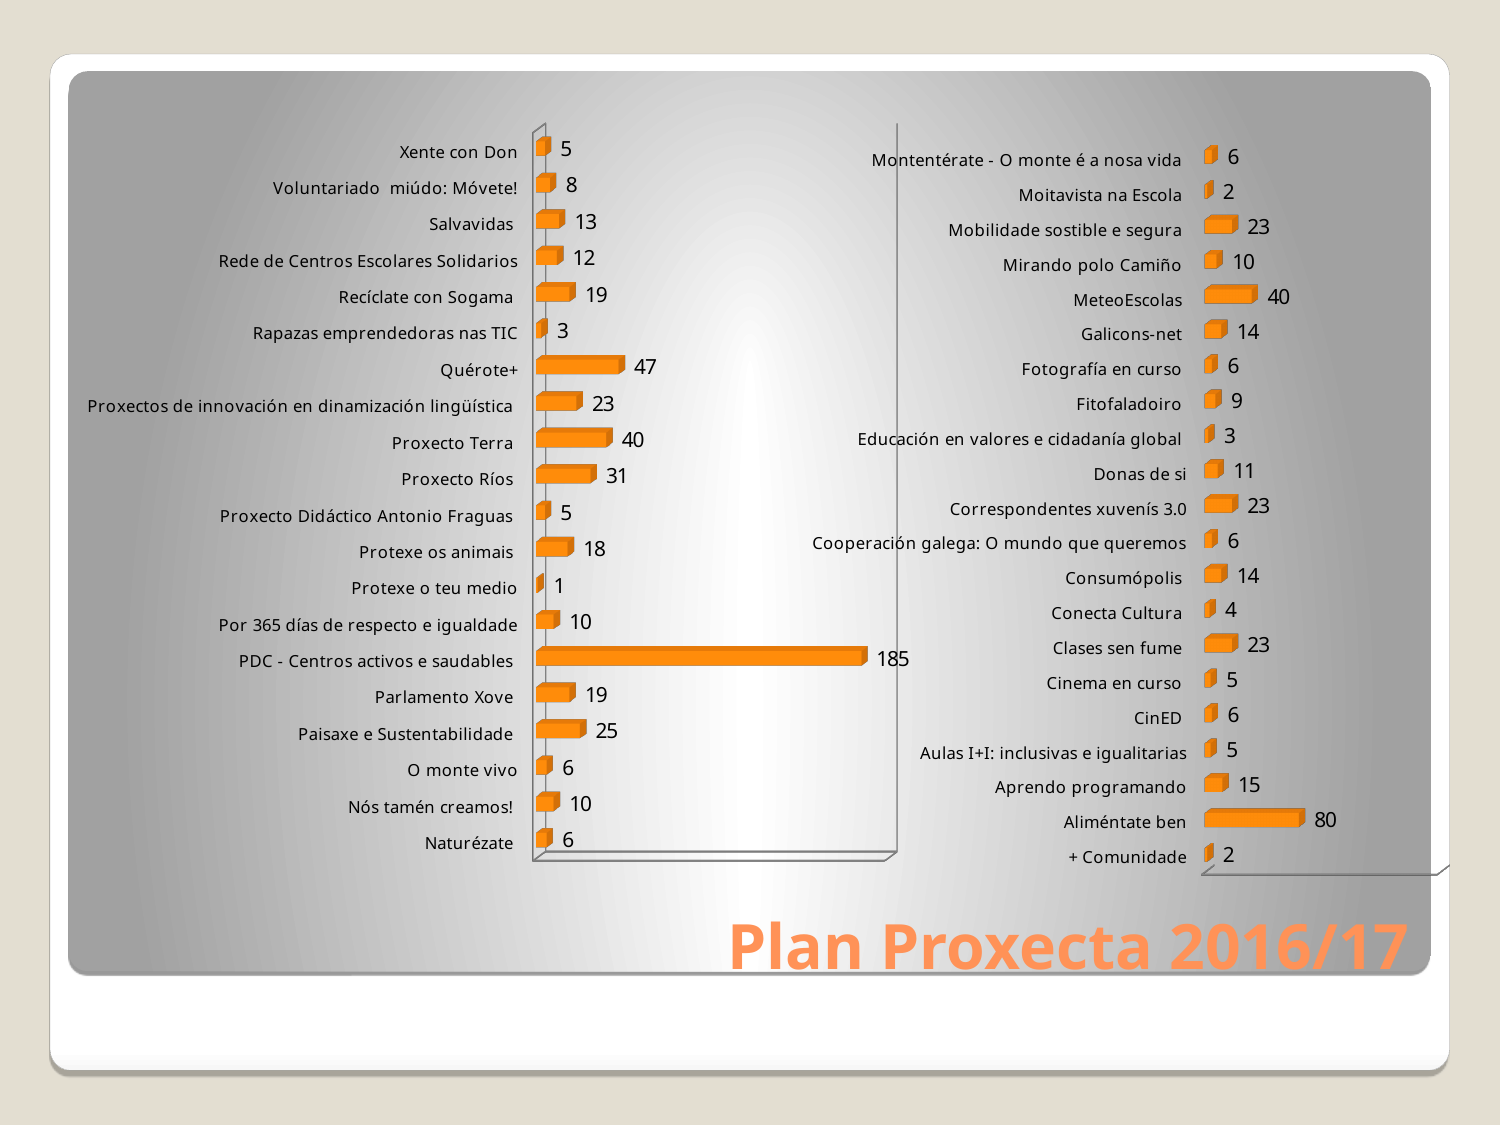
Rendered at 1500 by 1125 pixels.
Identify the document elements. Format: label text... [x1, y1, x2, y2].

chart [70, 105, 1465, 891]
title Plan Proxecta 2016/17 [82, 879, 1425, 990]
